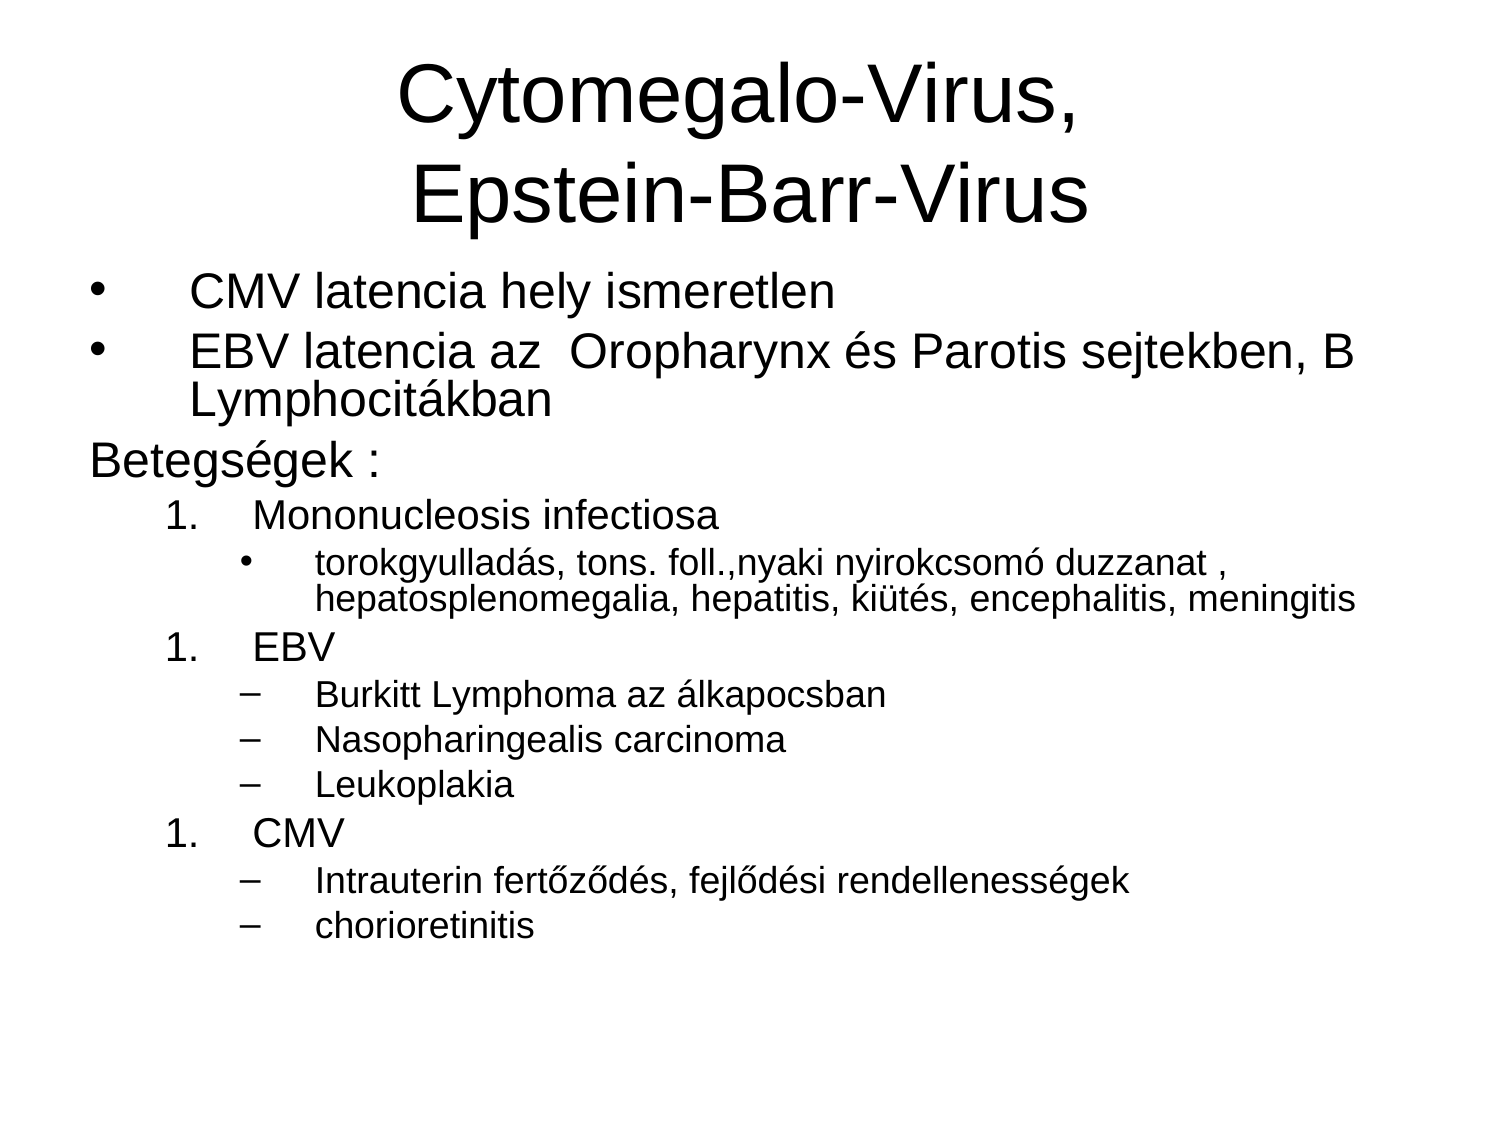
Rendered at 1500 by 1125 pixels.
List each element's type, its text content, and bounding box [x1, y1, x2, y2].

list CMV latencia hely ismeretlen EBV latencia az Oropharynx és Parotis sejtekben, B Lymphocitákban Betegségek : Mononucleosis infectiosa torokgyulladás, tons. foll.,nyaki nyirokcsomó duzzanat , hepatosplenomegalia, hepatitis, kiütés, encephalitis, meningitis EBV Burkitt Lymphoma az álkapocsban Nasopharingealis carcinoma Leukoplakia CMV Intrauterin fertőződés, fejlődési rendellenességek chorioretinitis [75, 262, 1426, 1005]
title Cytomegalo-Virus, Epstein-Barr-Virus [75, 31, 1426, 247]
